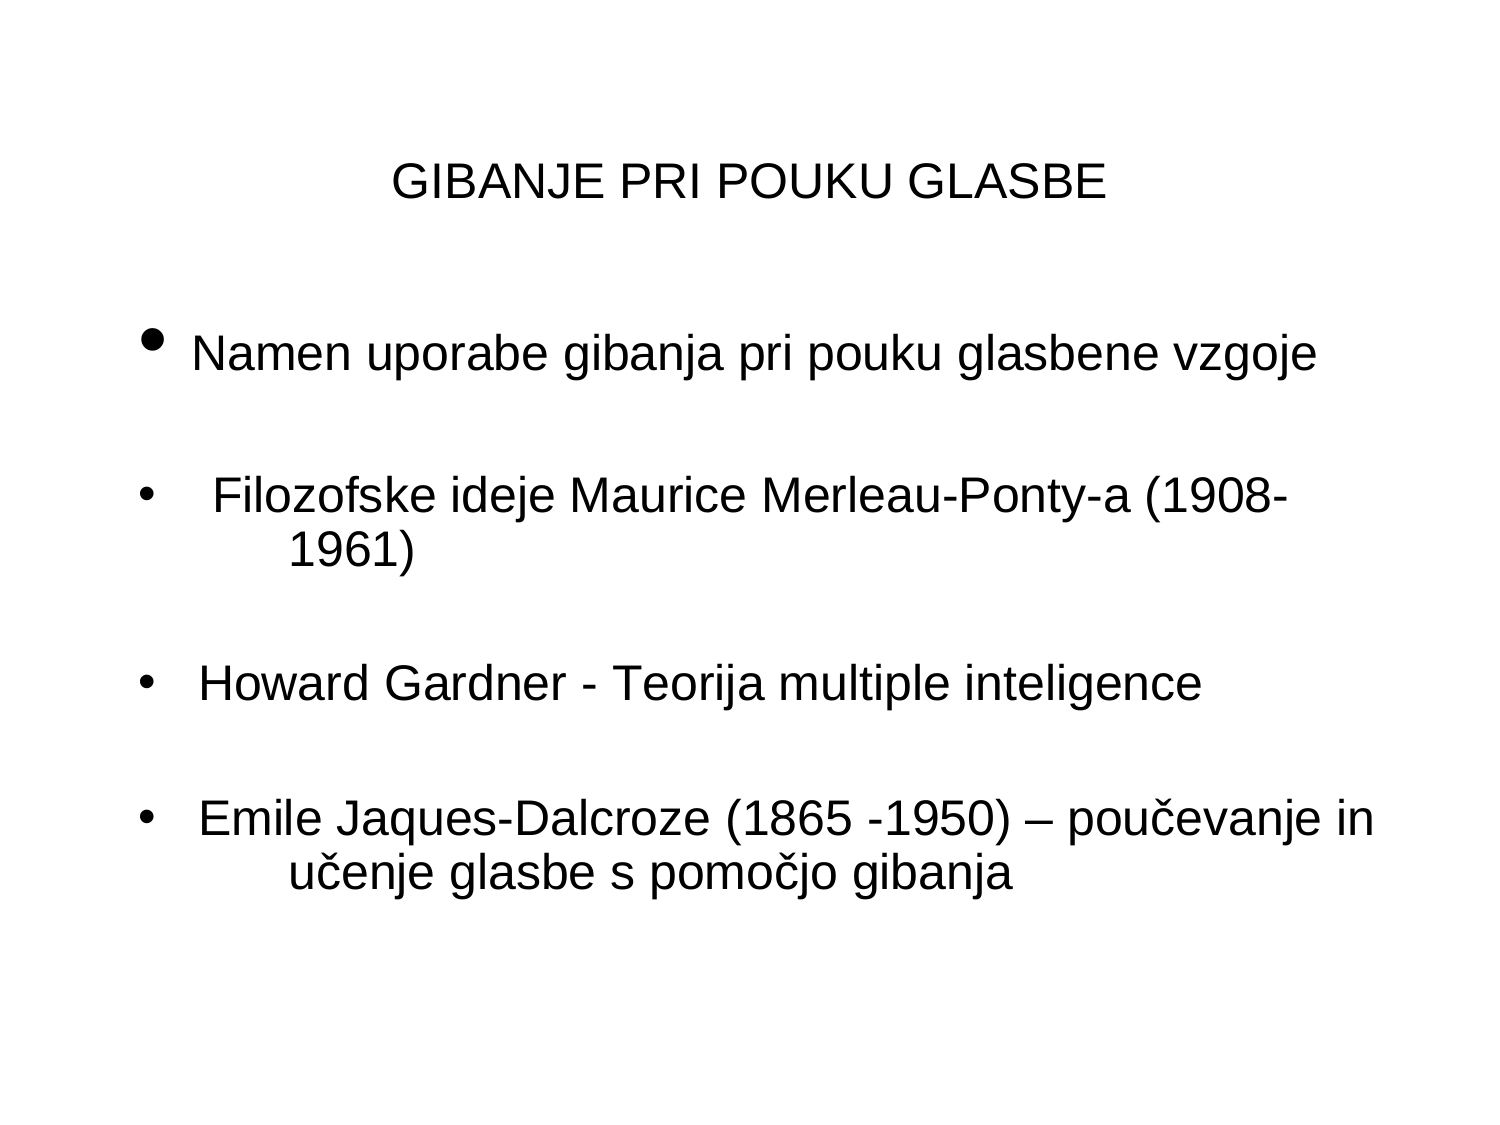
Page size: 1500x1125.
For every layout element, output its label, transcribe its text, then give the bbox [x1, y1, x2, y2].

subtitle Namen uporabe gibanja pri pouku glasbene vzgoje Filozofske ideje Maurice Merleau-Ponty-a (1908- 1961) Howard Gardner - Teorija multiple inteligence Emile Jaques-Dalcroze (1865 -1950) – poučevanje in učenje glasbe s pomočjo gibanja [123, 290, 1424, 1045]
title GIBANJE PRI POUKU GLASBE [112, 101, 1388, 256]
